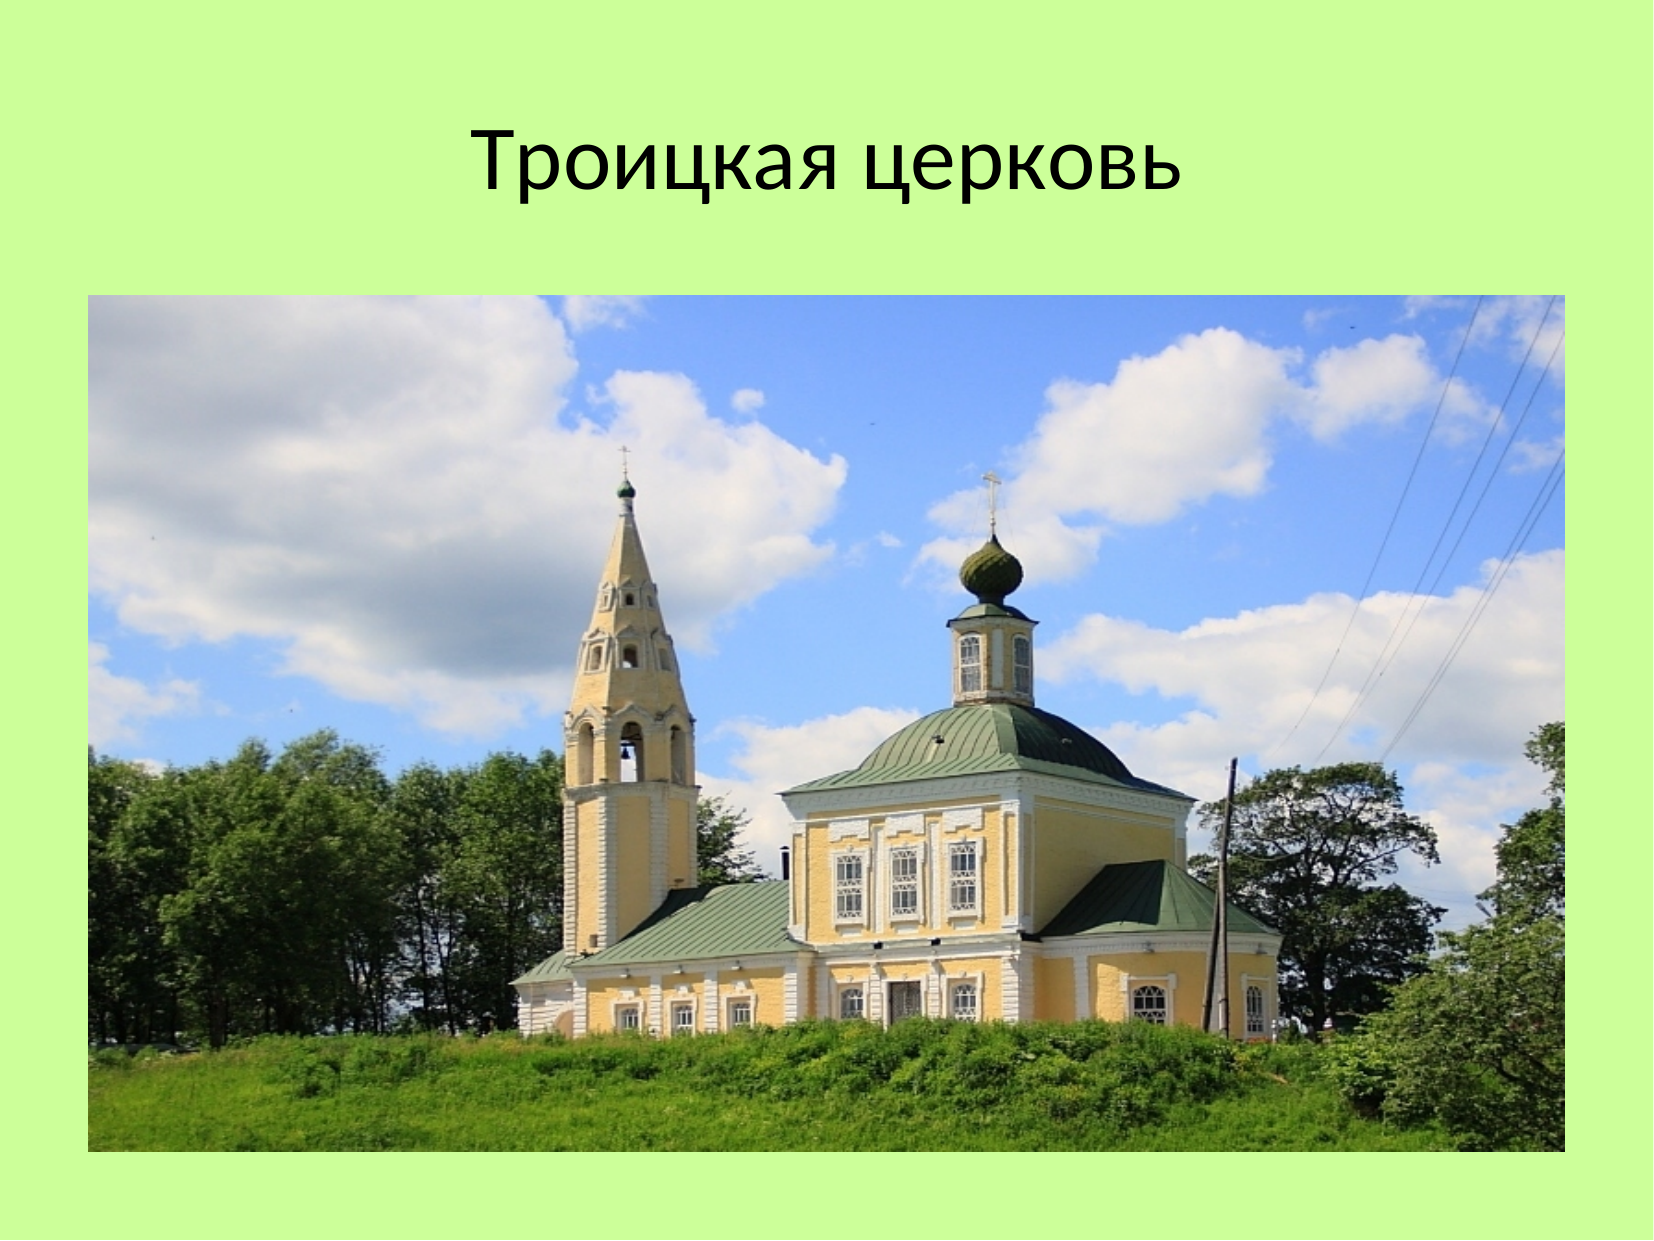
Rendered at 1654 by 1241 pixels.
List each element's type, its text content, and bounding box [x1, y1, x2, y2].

picture [88, 295, 1565, 1152]
title Троицкая церковь [82, 49, 1571, 257]
